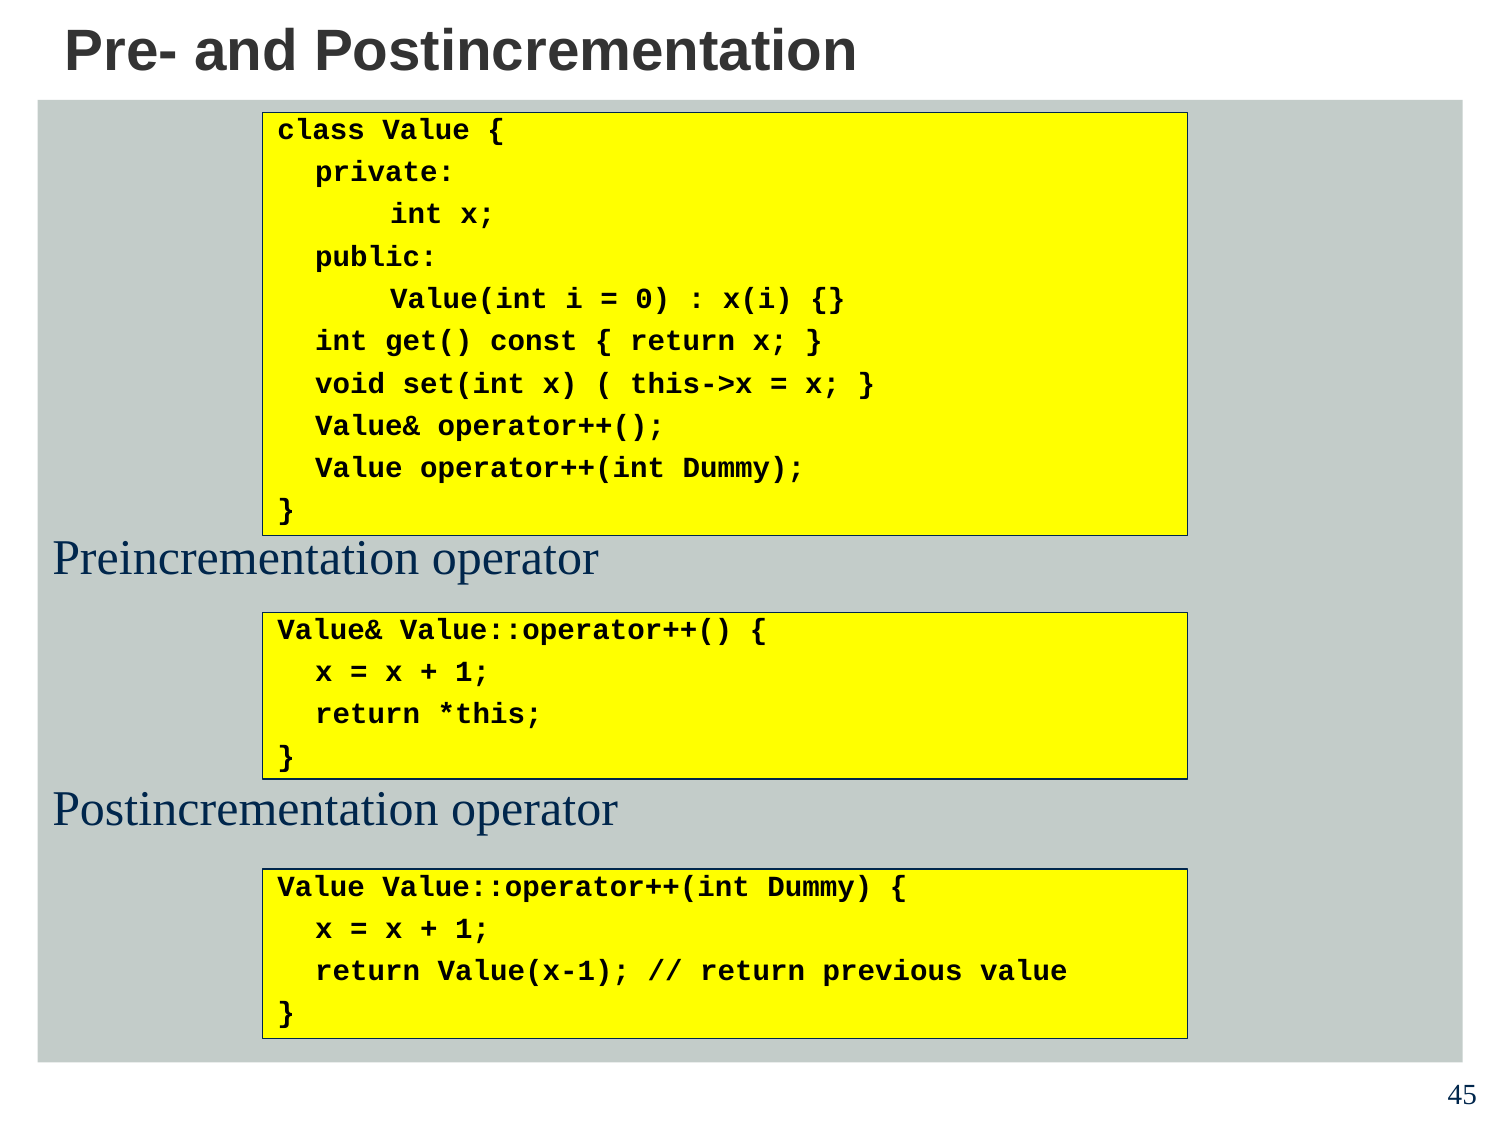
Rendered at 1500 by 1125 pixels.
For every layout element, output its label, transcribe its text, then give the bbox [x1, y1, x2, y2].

text_box Value& Value::operator++() { x = x + 1; return *this; } [262, 612, 1188, 797]
title Pre- and Postincrementation [49, 0, 1450, 91]
text_box class Value { private: int x; public: Value(int i = 0) : x(i) {} int get() const { return x; } void set(int x) ( this->x = x; } Value& operator++(); Value operator++(int Dummy); } [262, 112, 1188, 563]
text_box Value Value::operator++(int Dummy) { x = x + 1; return Value(x-1); // return previous value } [262, 869, 1188, 1050]
list Preincrementation operator Postincrementation operator [37, 99, 1463, 1063]
